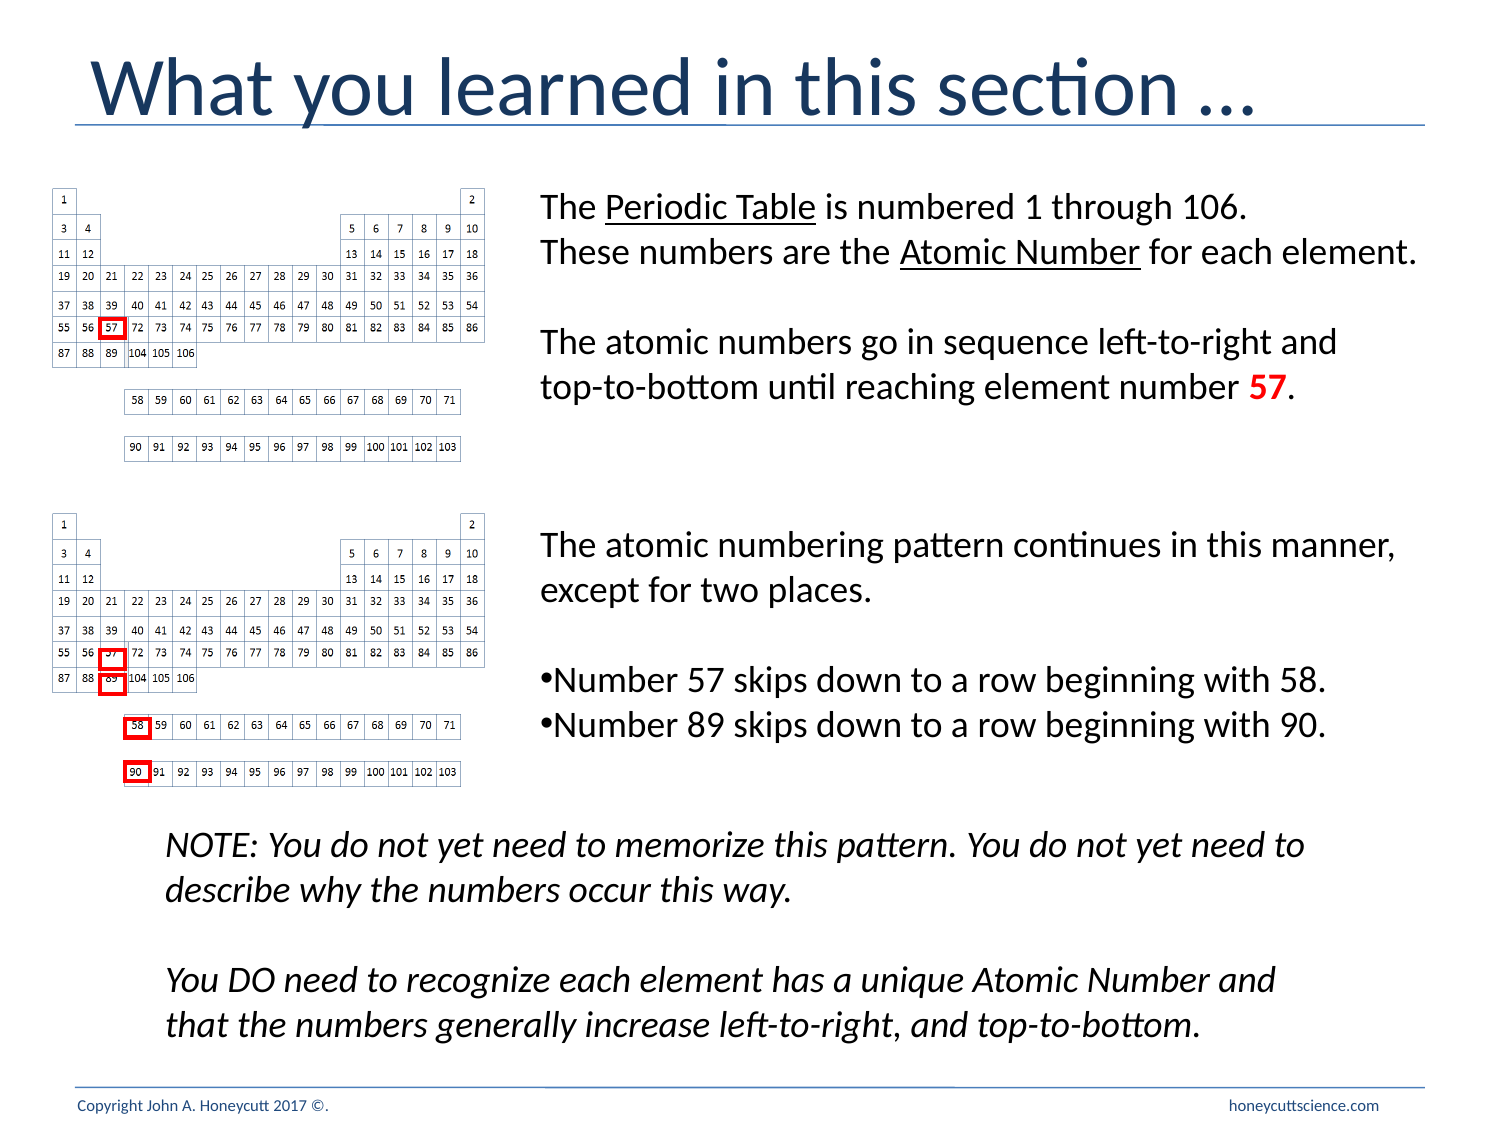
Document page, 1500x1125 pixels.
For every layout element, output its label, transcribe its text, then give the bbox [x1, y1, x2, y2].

text_box The atomic numbering pattern continues in this manner, except for two places. Number 57 skips down to a row beginning with 58. Number 89 skips down to a row beginning with 90. [524, 512, 1438, 801]
title What you learned in this section … [75, 45, 1425, 121]
text_box NOTE: You do not yet need to memorize this pattern. You do not yet need to describe why the numbers occur this way. You DO need to recognize each element has a unique Atomic Number and that the numbers generally increase left-to-right, and top-to-bottom. [149, 812, 1338, 1055]
text_box The Periodic Table is numbered 1 through 106. These numbers are the Atomic Number for each element. The atomic numbers go in sequence left-to-right and top-to-bottom until reaching element number 57. [524, 174, 1438, 463]
picture [49, 511, 490, 791]
picture [50, 187, 490, 466]
